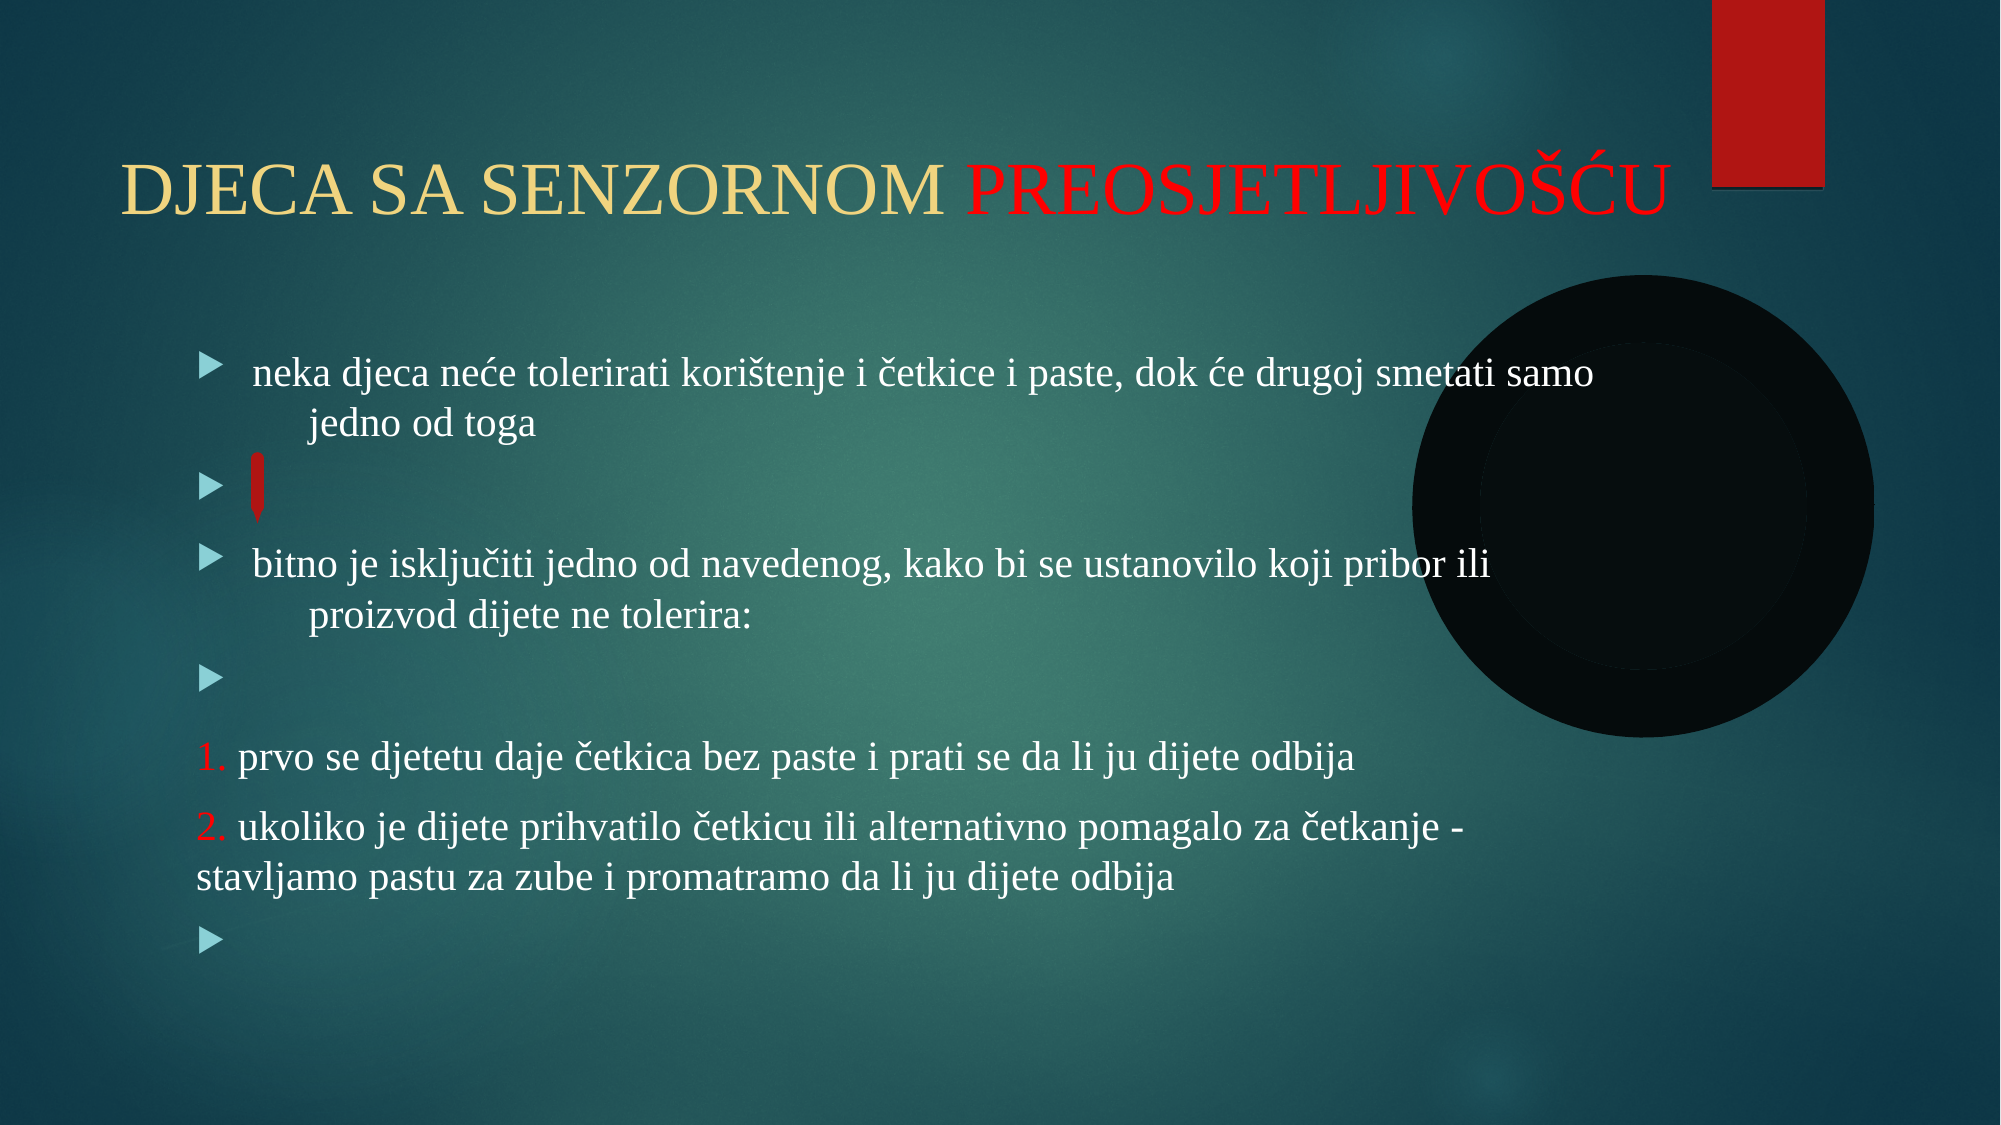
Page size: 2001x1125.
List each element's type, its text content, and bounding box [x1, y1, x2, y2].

title DJECA SA SENZORNOM PREOSJETLJIVOŠĆU [105, 132, 1706, 298]
list neka djeca neće tolerirati korištenje i četkice i paste, dok će drugoj smetati samo jedno od toga bitno je isključiti jedno od navedenog, kako bi se ustanovilo koji pribor ili proizvod dijete ne tolerira: 1. prvo se djetetu daje četkica bez paste i prati se da li ju dijete odbija 2. ukoliko je dijete prihvatilo četkicu ili alternativno pomagalo za četkanje - stavljamo pastu za zube i promatramo da li ju dijete odbija [181, 336, 1649, 1026]
